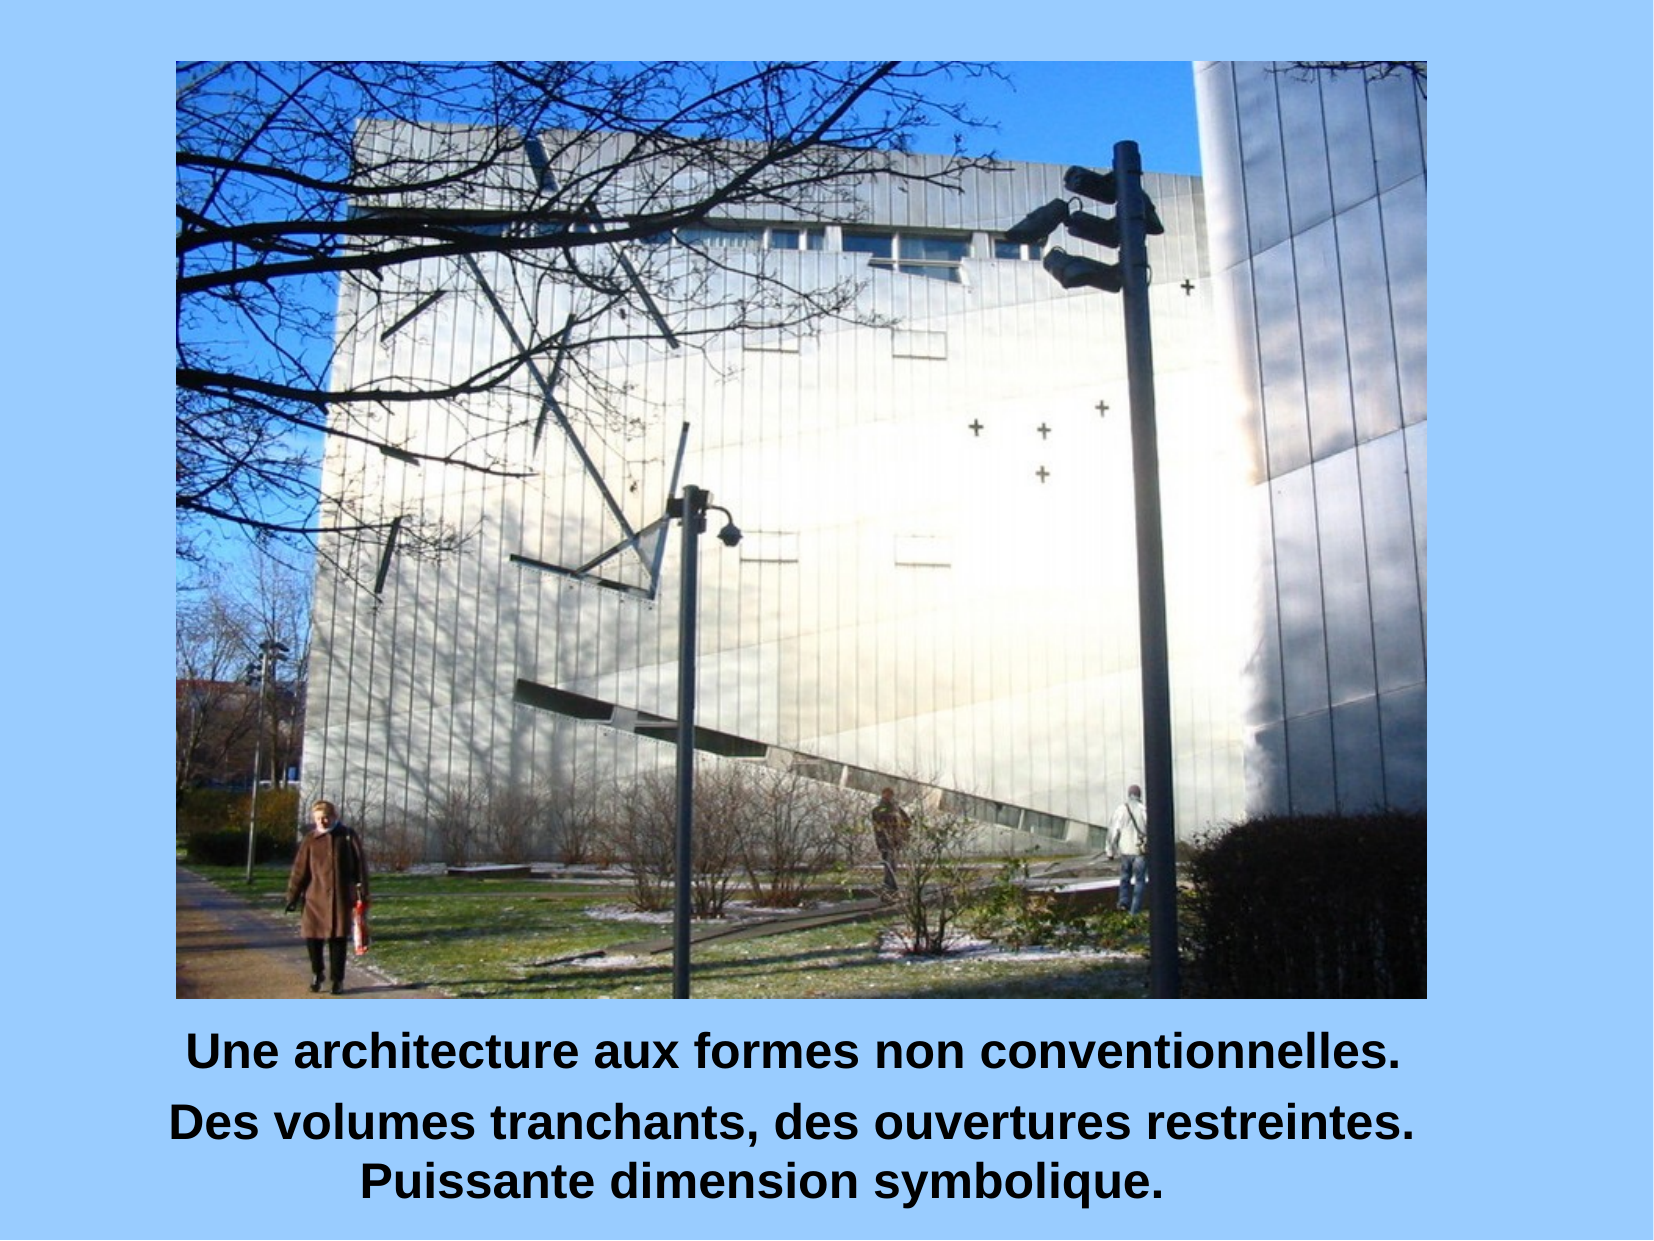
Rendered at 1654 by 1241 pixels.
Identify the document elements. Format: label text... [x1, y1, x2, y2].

picture [176, 61, 1427, 999]
text_box Puissante dimension symbolique. [344, 1146, 1180, 1219]
text_box Une architecture aux formes non conventionnelles. [170, 1015, 1418, 1086]
text_box Des volumes tranchants, des ouvertures restreintes. [153, 1086, 1431, 1170]
